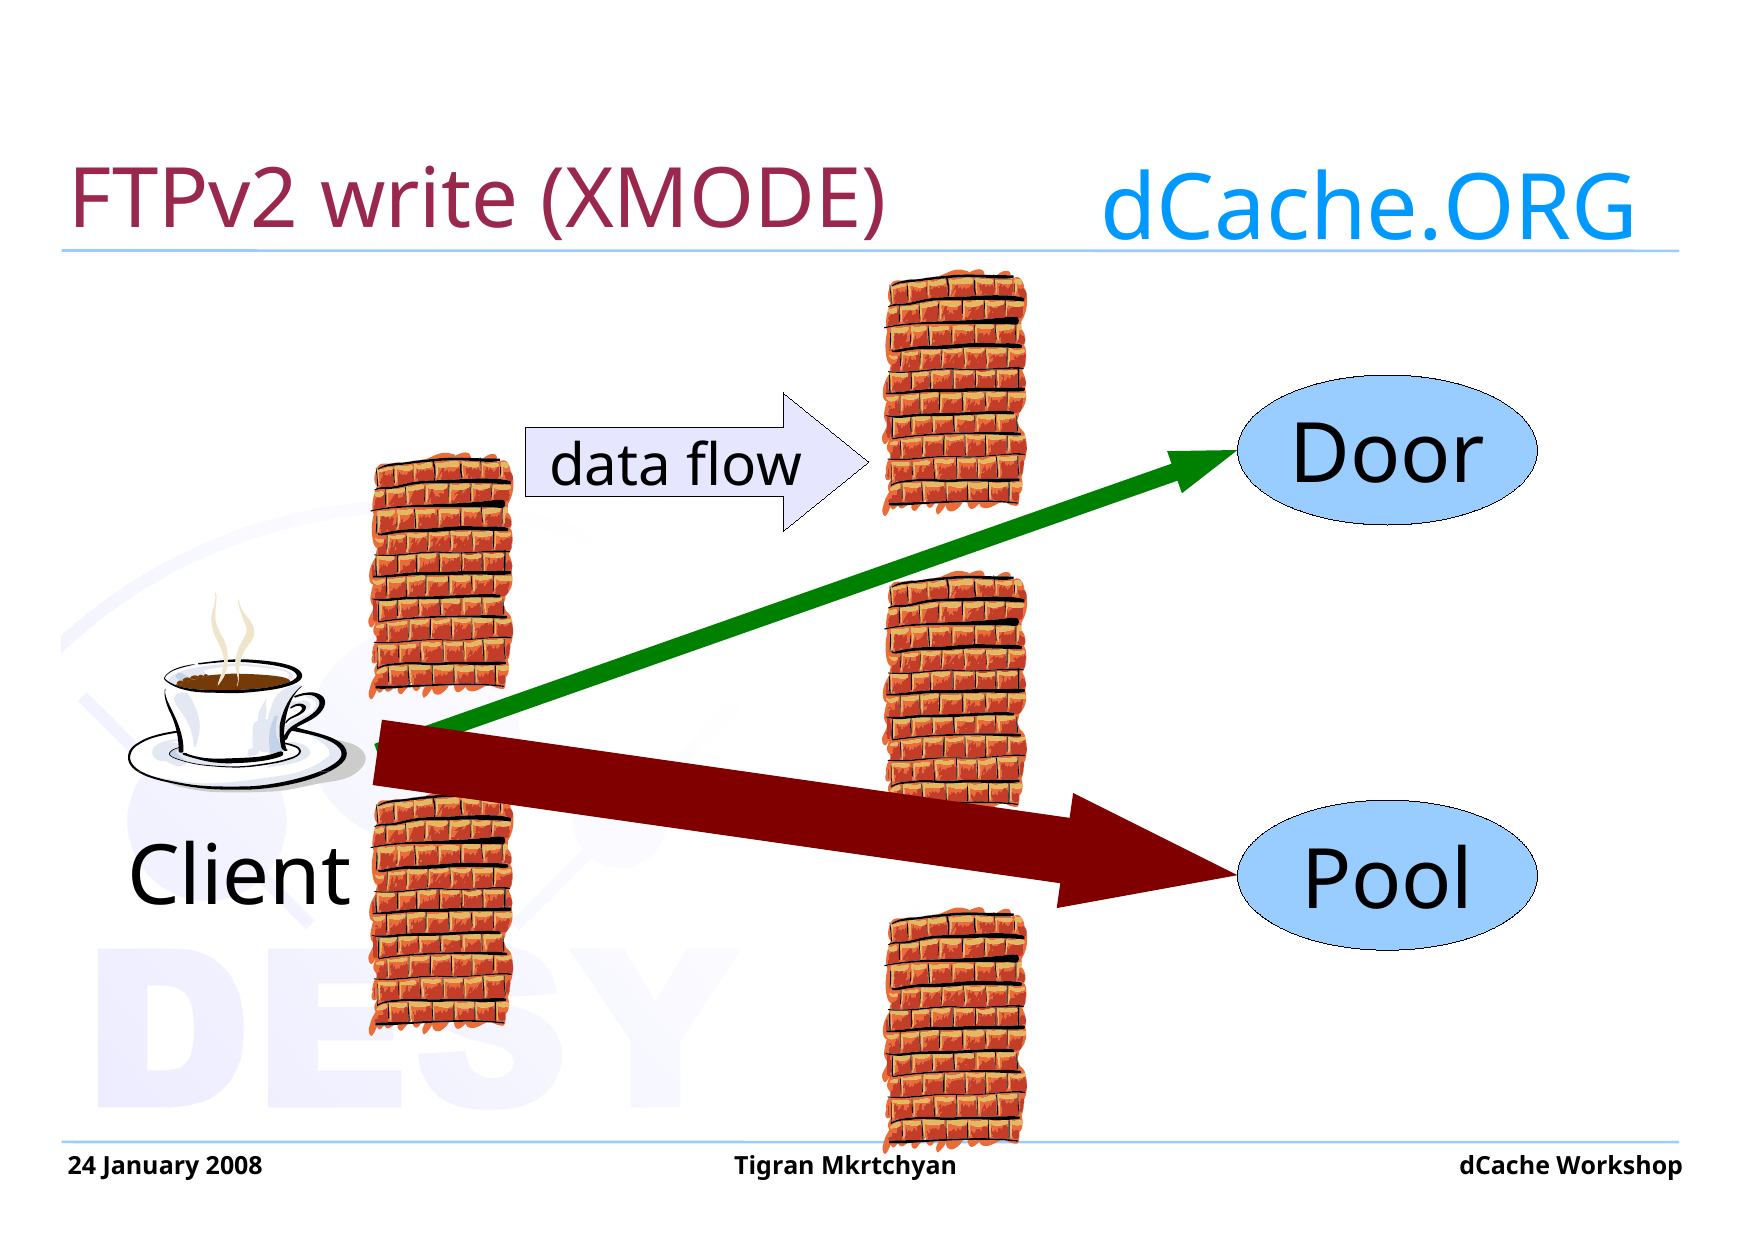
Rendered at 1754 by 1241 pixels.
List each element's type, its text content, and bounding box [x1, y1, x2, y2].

text_box Pool [1237, 800, 1538, 951]
text_box FTPv2 write (XMODE) [69, 139, 1088, 250]
picture [61, 260, 1032, 1163]
picture [469, 561, 1032, 812]
text_box Door [1237, 375, 1538, 526]
text_box Client [112, 809, 364, 921]
text_box data flow [525, 392, 869, 532]
